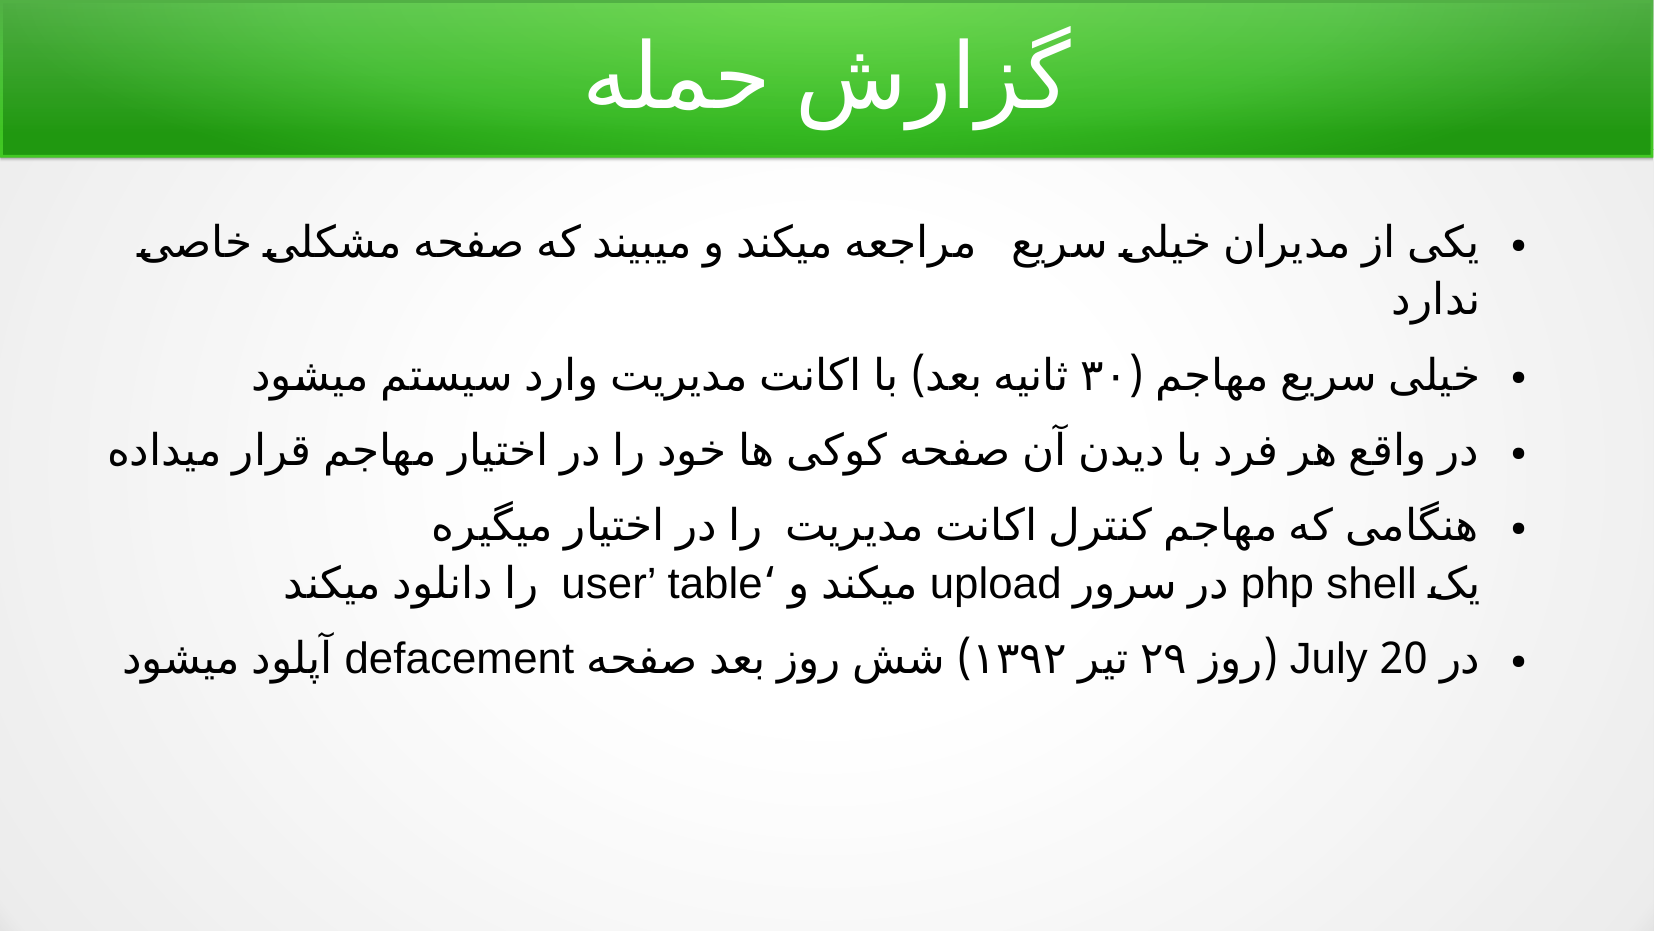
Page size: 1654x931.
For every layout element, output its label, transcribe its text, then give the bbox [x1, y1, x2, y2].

list یکی از مدیران خیلی سریع مراجعه میکند و میبیند که صفحه مشکلی خاصی ندارد خیلی سریع مهاجم (۳۰ ثانیه بعد) با اکانت مدیریت وارد سیستم میشود در واقع هر فرد با دیدن آن صفحه کوکی ها خود را در اختیار مهاجم قرار میداده هنگامی که مهاجم کنترل اکانت مدیریت را در اختیار میگیره یک php shell در سرور upload میکند و ‘user’ table را دانلود میکند در 20 July (روز ۲۹ تیر ۱۳۹۲) شش روز بعد صفحه defacement آپلود میشود [82, 217, 1538, 758]
title گزارش حمله [82, 30, 1571, 141]
